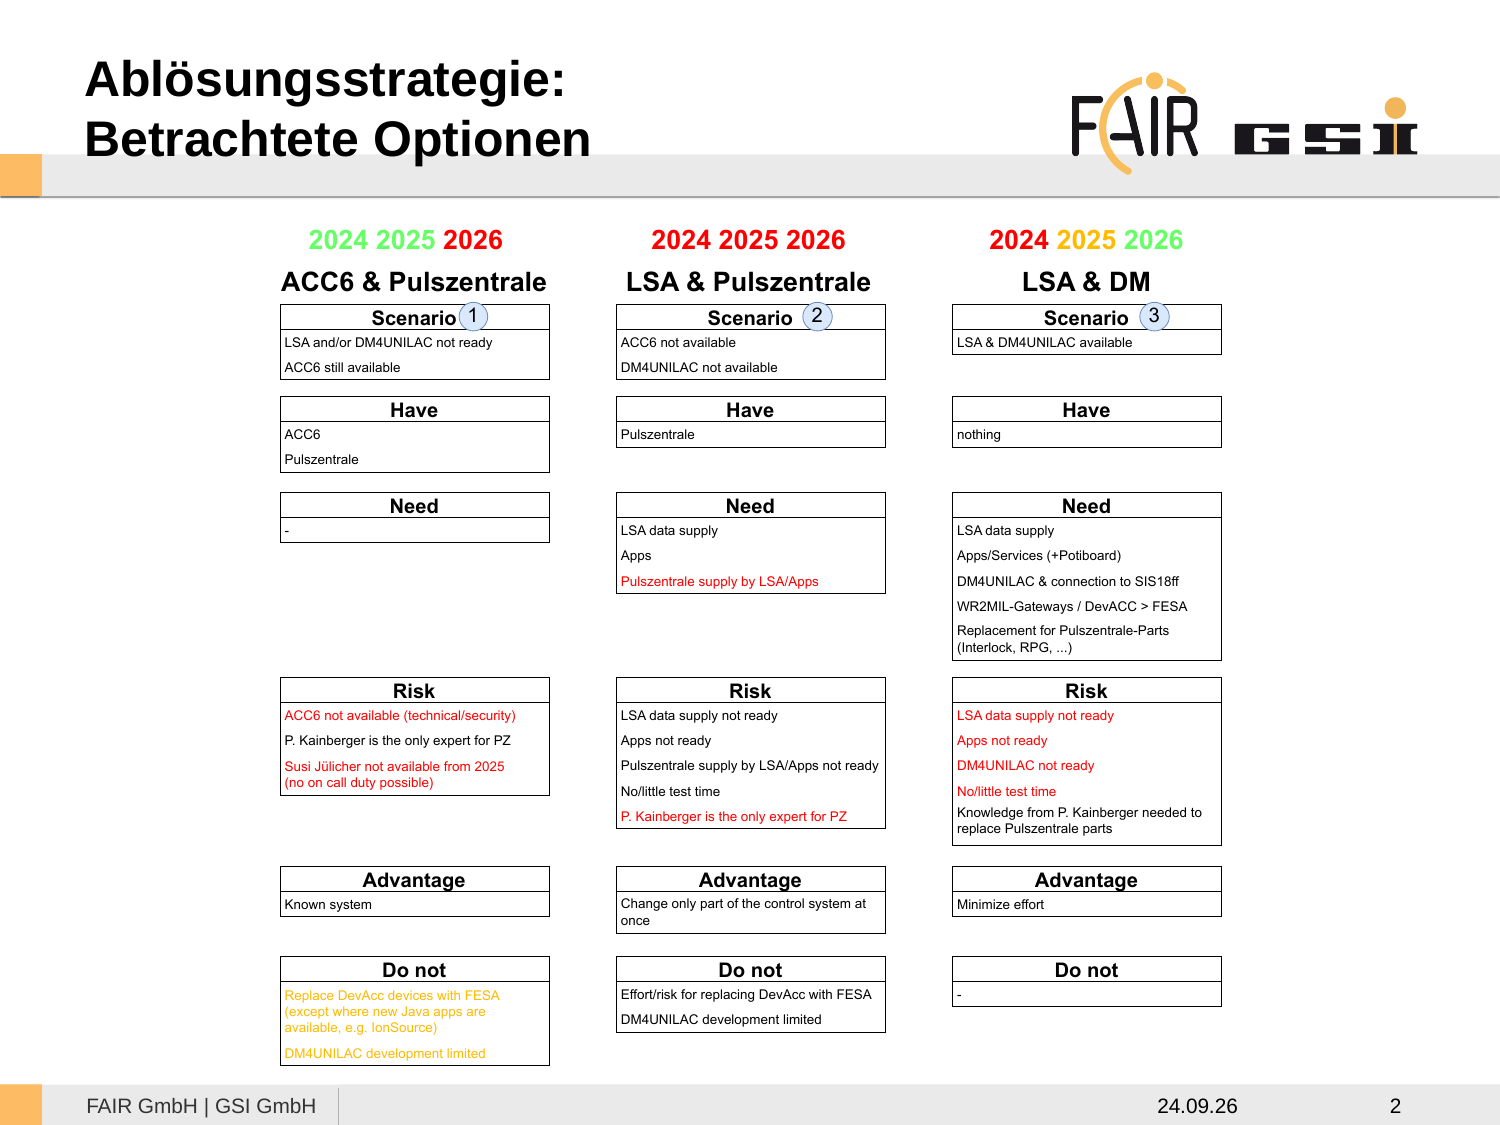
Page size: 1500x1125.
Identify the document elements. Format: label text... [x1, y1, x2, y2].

picture [1071, 70, 1199, 177]
picture [1233, 95, 1419, 154]
title Ablösungsstrategie: Betrachtete Optionen [69, 44, 986, 174]
picture [263, 212, 1237, 1080]
